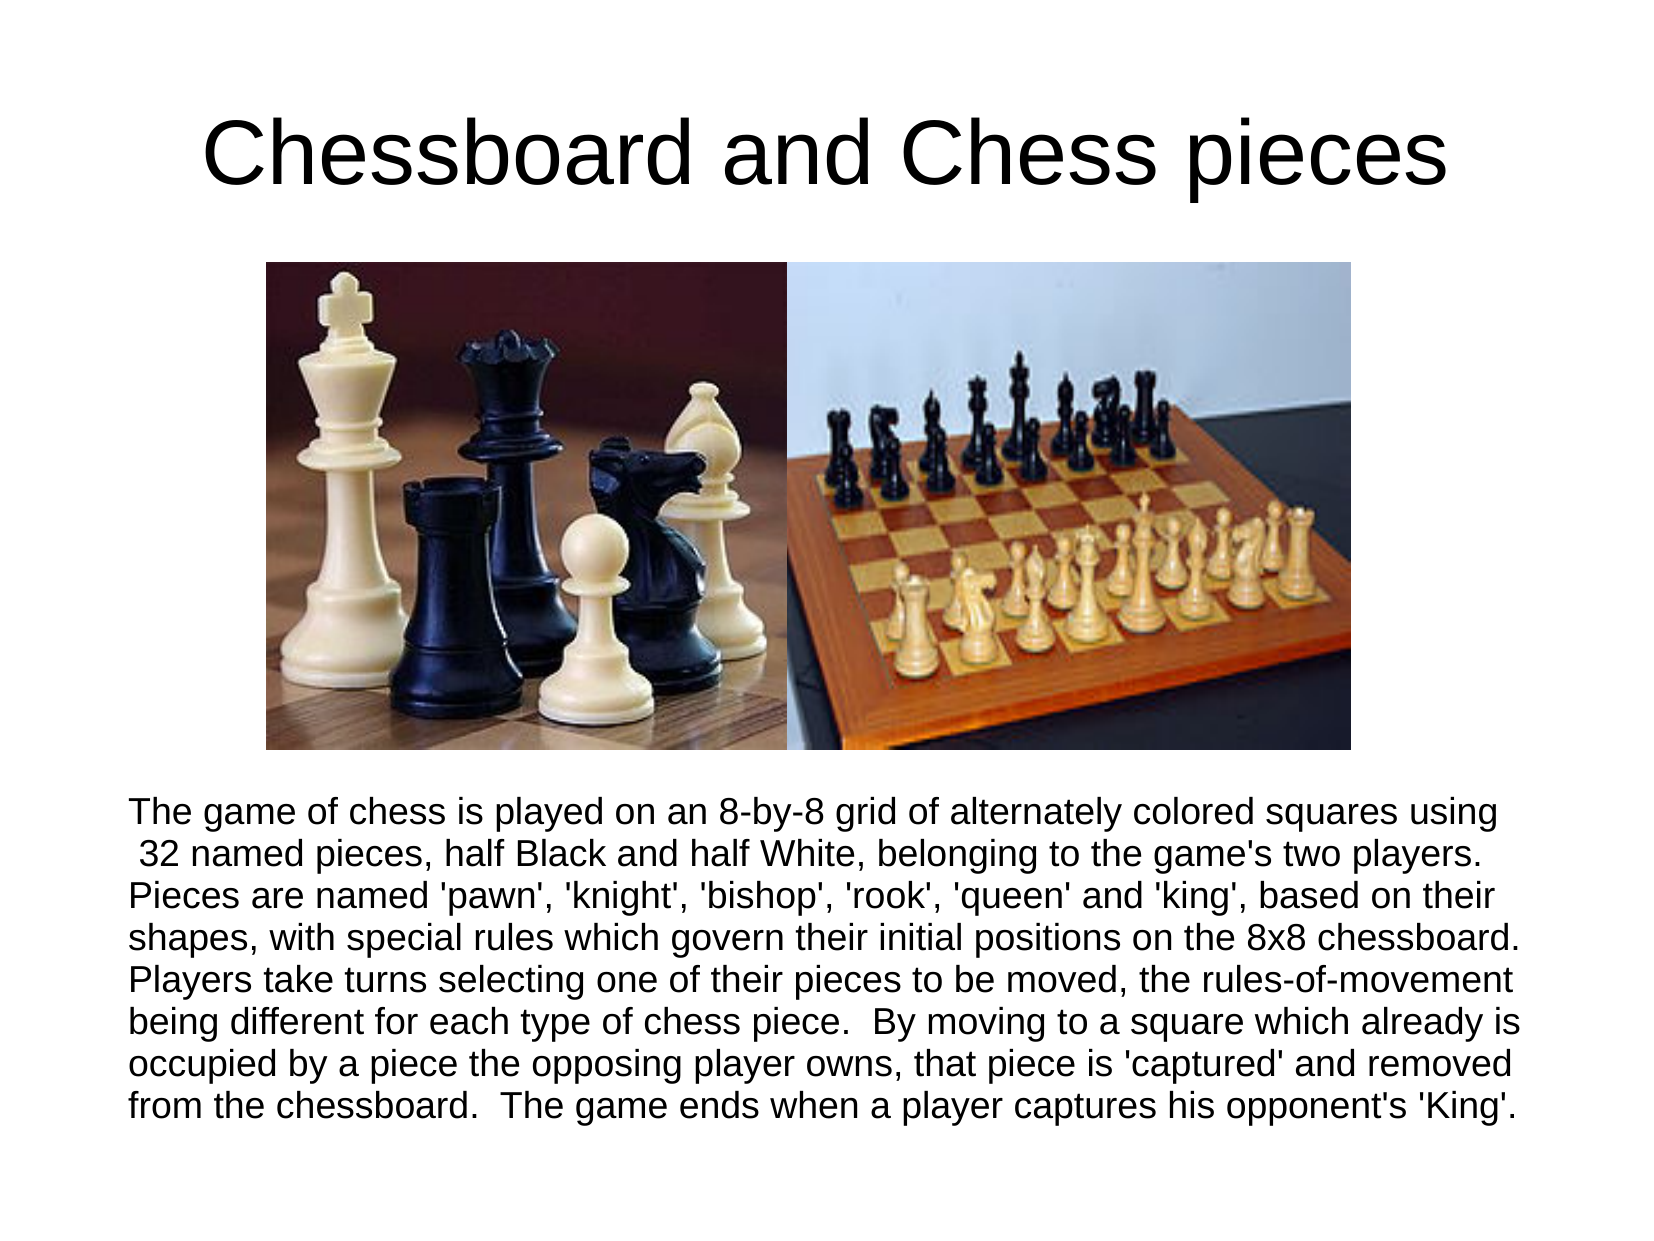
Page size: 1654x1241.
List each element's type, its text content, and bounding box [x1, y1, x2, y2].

title Chessboard and Chess pieces [82, 56, 1571, 250]
picture [266, 262, 1351, 751]
text_box The game of chess is played on an 8-by-8 grid of alternately colored squares using 32 named pieces, half Black and half White, belonging to the game's two players. Pieces are named 'pawn', 'knight', 'bishop', 'rook', 'queen' and 'king', based on their shapes, with special rules which govern their initial positions on the 8x8 chessboard. Players take turns selecting one of their pieces to be moved, the rules-of-movement being different for each type of chess piece. By moving to a square which already is occupied by a piece the opposing player owns, that piece is 'captured' and removed from the chessboard. The game ends when a player captures his opponent's 'King'. [113, 783, 1576, 1134]
